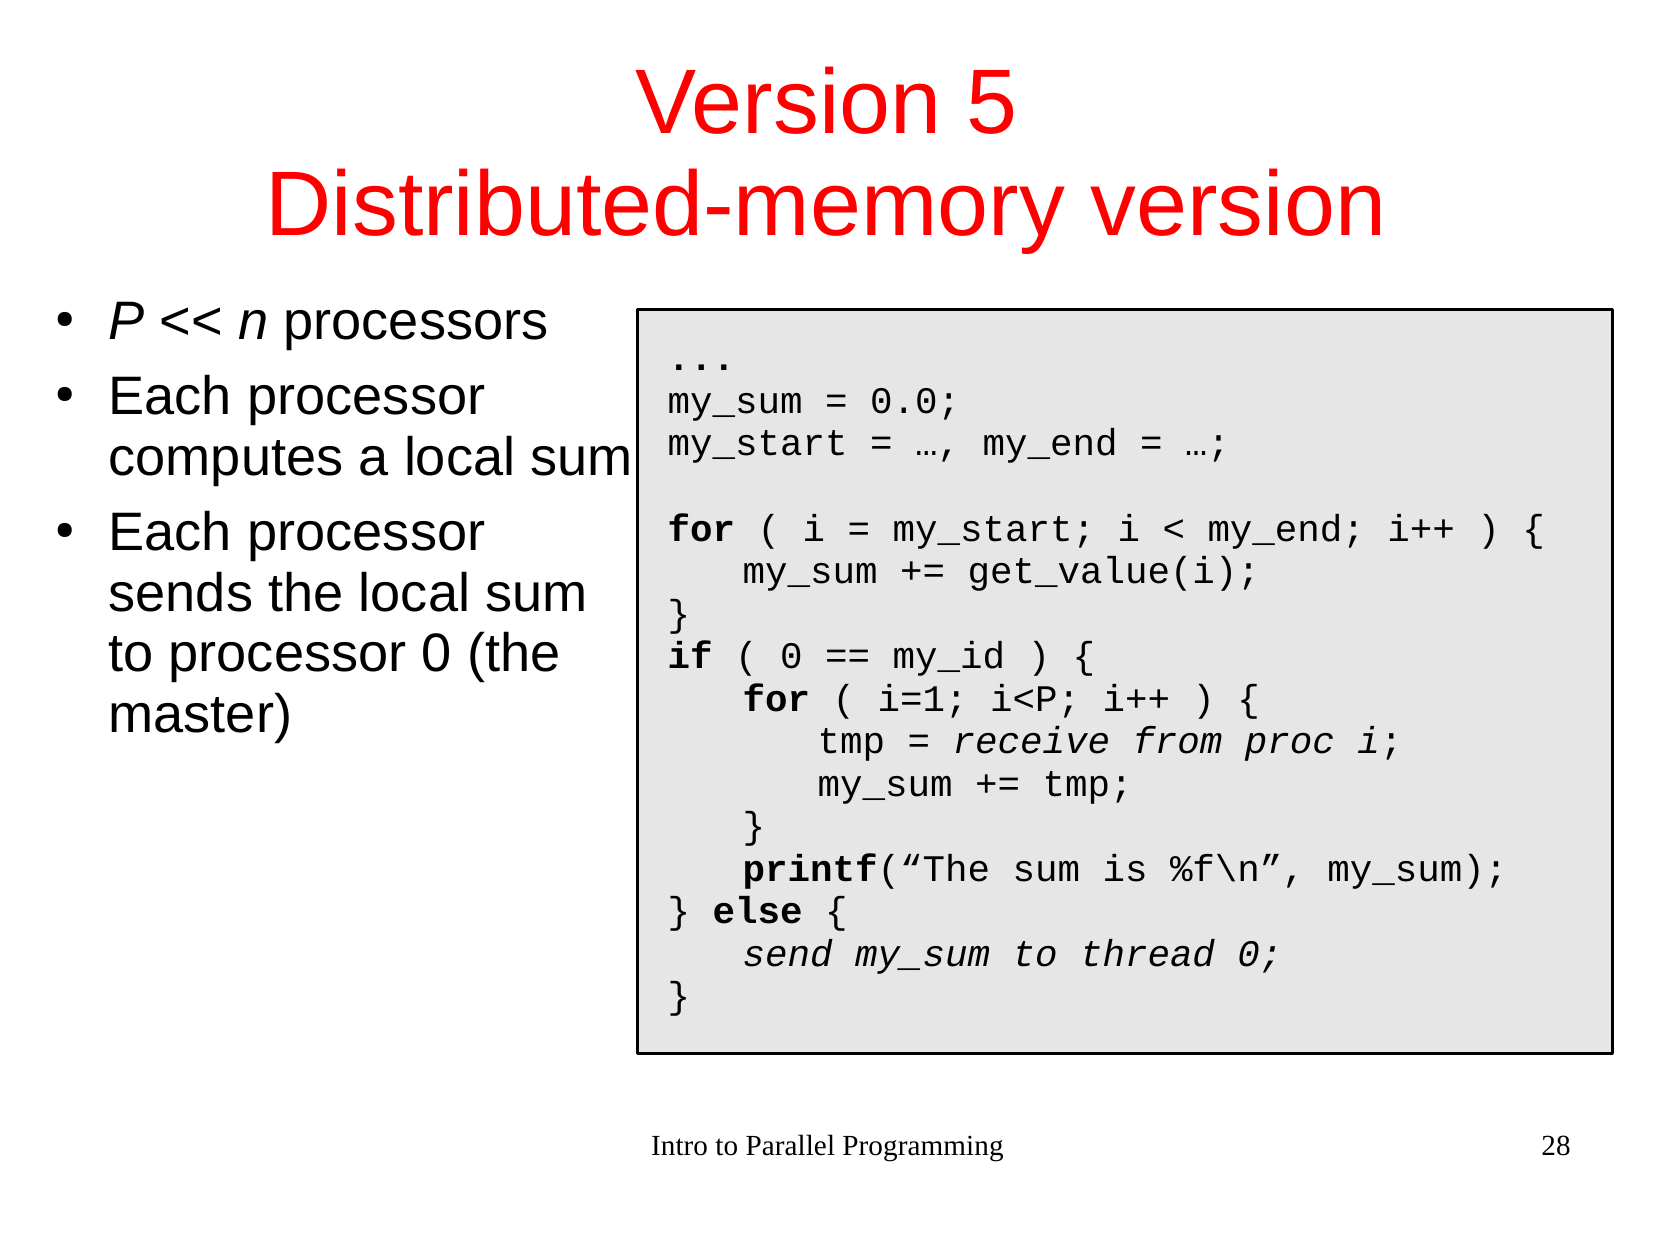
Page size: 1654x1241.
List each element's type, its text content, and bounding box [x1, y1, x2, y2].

title Version 5 Distributed-memory version [82, 50, 1571, 256]
text_box ... my_sum = 0.0; my_start = …, my_end = …; for ( i = my_start; i < my_end; i++ ) { my_sum += get_value(i); } if ( 0 == my_id ) { for ( i=1; i<P; i++ ) { tmp = receive from proc i; my_sum += tmp; } printf(“The sum is %f\n”, my_sum); } else { send my_sum to thread 0; } [637, 309, 1613, 1054]
list P << n processors Each processor computes a local sum Each processor sends the local sum to processor 0 (the master) [37, 290, 638, 1109]
